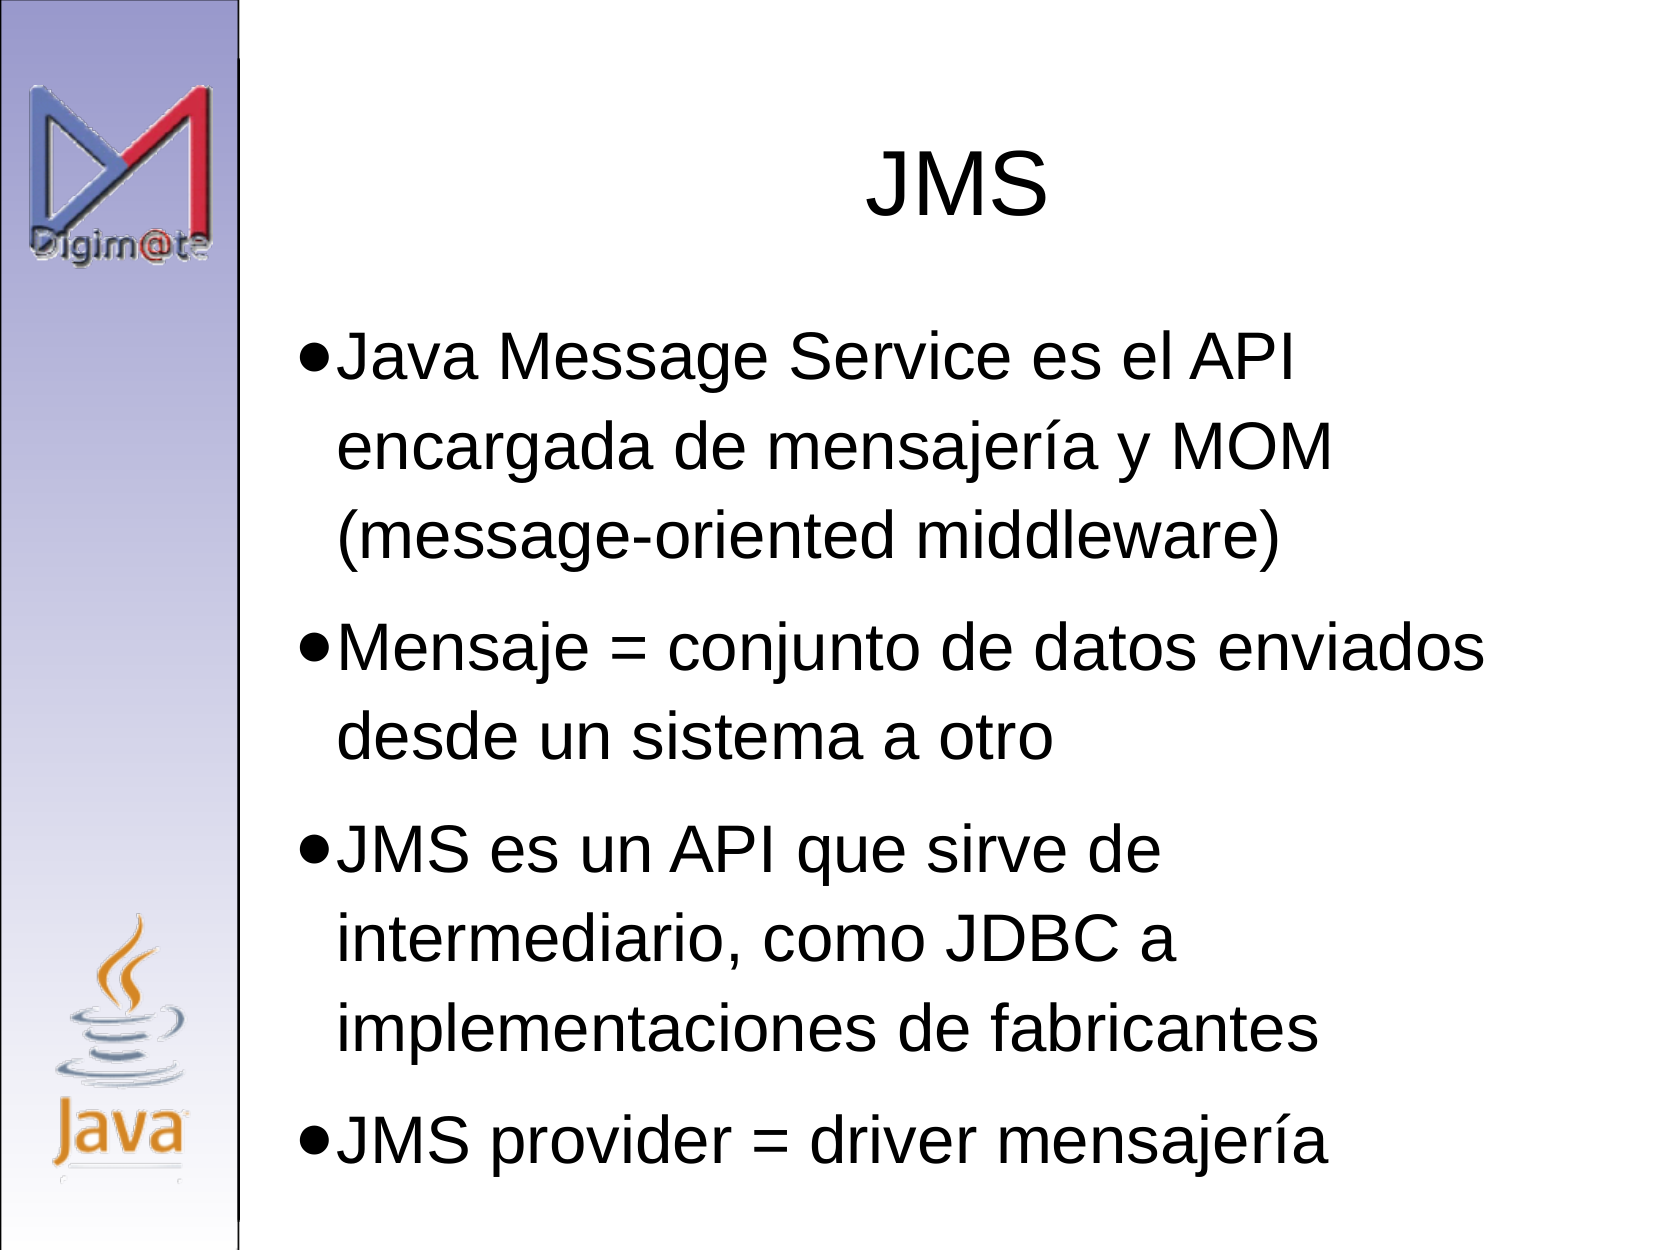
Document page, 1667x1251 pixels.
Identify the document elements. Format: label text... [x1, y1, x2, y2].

picture [0, 0, 1667, 1250]
list Java Message Service es el API encargada de mensajería y MOM (message-oriented middleware) Mensaje = conjunto de datos enviados desde un sistema a otro JMS es un API que sirve de intermediario, como JDBC a implementaciones de fabricantes JMS provider = driver mensajería [267, 297, 1596, 1130]
title JMS [267, 65, 1650, 281]
